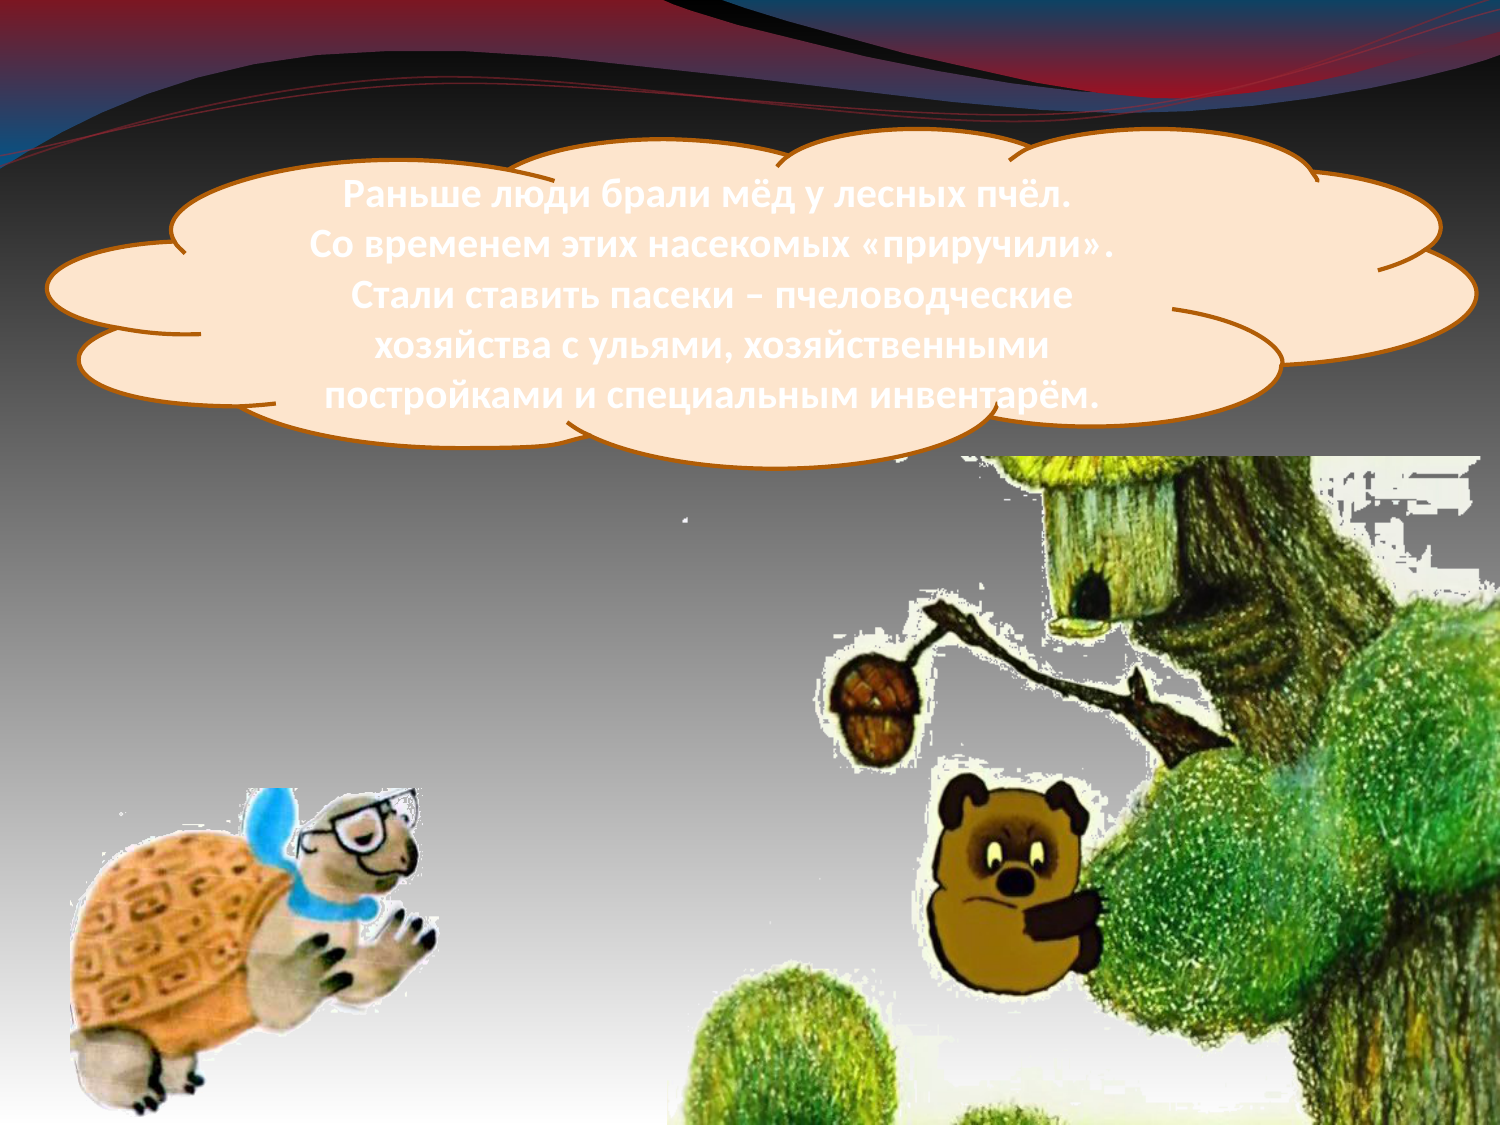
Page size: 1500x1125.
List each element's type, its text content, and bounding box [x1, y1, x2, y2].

text_box Раньше люди брали мёд у лесных пчёл. Со временем этих насекомых «приручили». Стали ставить пасеки – пчеловодческие хозяйства с ульями, хозяйственными постройками и специальным инвентарём. [46, 128, 1477, 469]
picture [70, 788, 446, 1125]
picture [667, 456, 1500, 1125]
